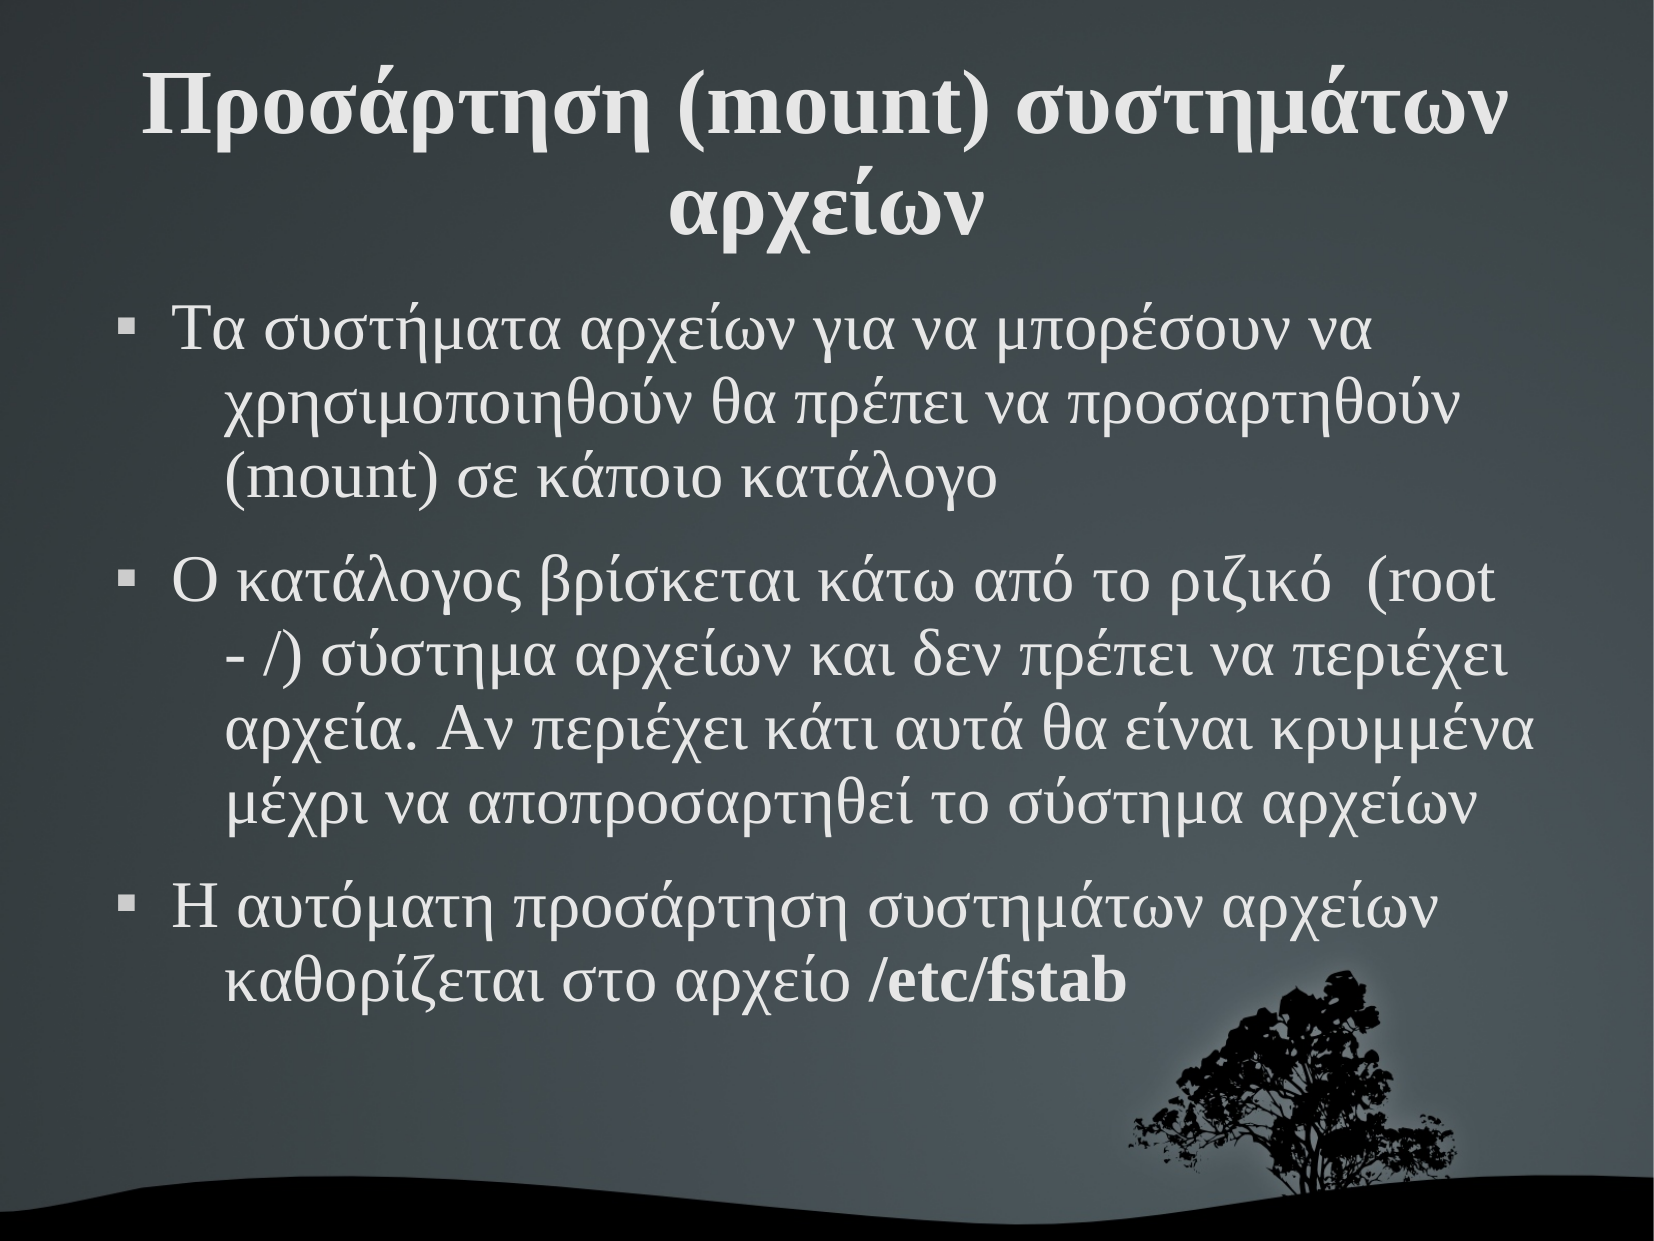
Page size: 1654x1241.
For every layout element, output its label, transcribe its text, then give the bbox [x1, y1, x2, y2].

list Τα συστήματα αρχείων για να μπορέσουν να χρησιμοποιηθούν θα πρέπει να προσαρτηθούν (mount) σε κάποιο κατάλογο Ο κατάλογος βρίσκεται κάτω από το ριζικό (root - /) σύστημα αρχείων και δεν πρέπει να περιέχει αρχεία. Αν περιέχει κάτι αυτά θα είναι κρυμμένα μέχρι να αποπροσαρτηθεί το σύστημα αρχείων Η αυτόματη προσάρτηση συστημάτων αρχείων καθορίζεται στο αρχείο /etc/fstab [82, 290, 1571, 1109]
title Προσάρτηση (mount) συστημάτων αρχείων [82, 33, 1571, 273]
picture [0, 0, 1654, 1241]
